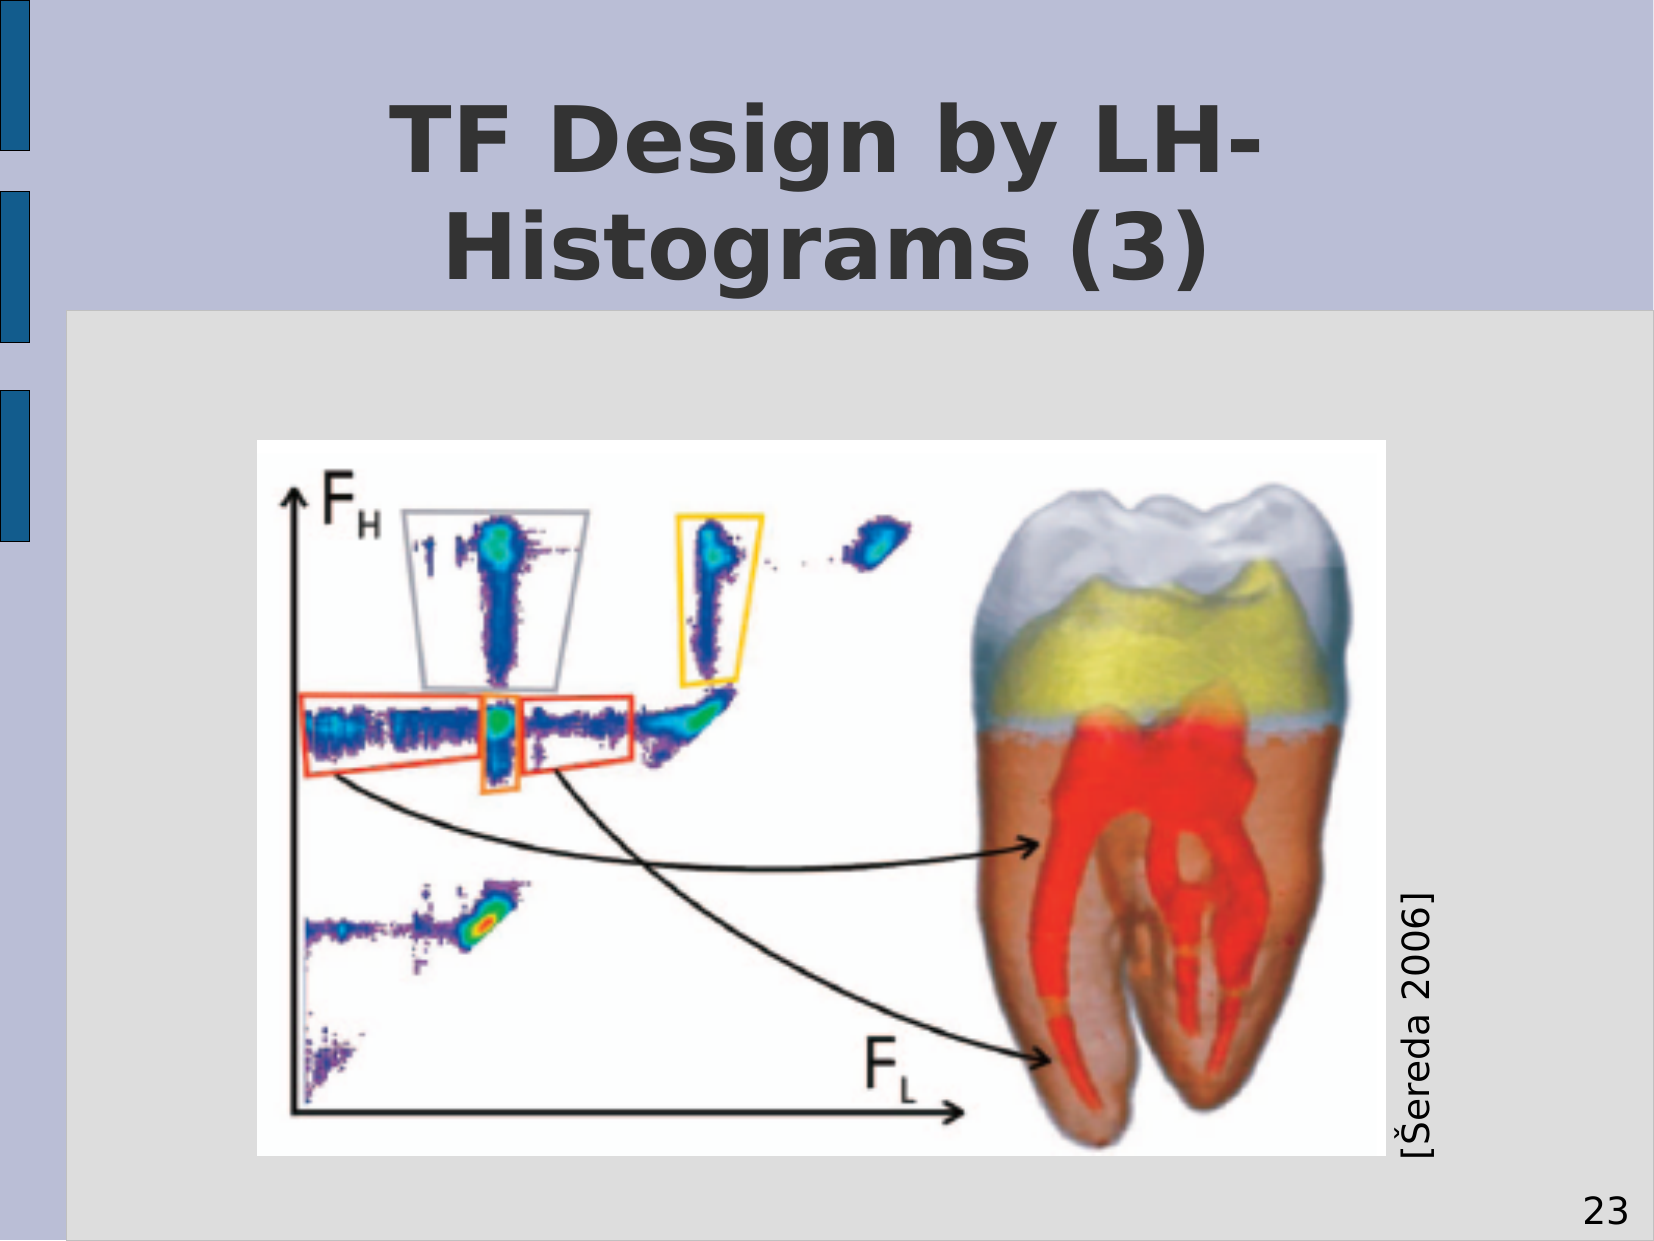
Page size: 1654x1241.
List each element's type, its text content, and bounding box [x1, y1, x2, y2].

text_box [Šereda 2006] [1387, 876, 1446, 1176]
title TF Design by LH-Histograms (3) [121, 87, 1534, 302]
picture [257, 440, 1386, 1156]
